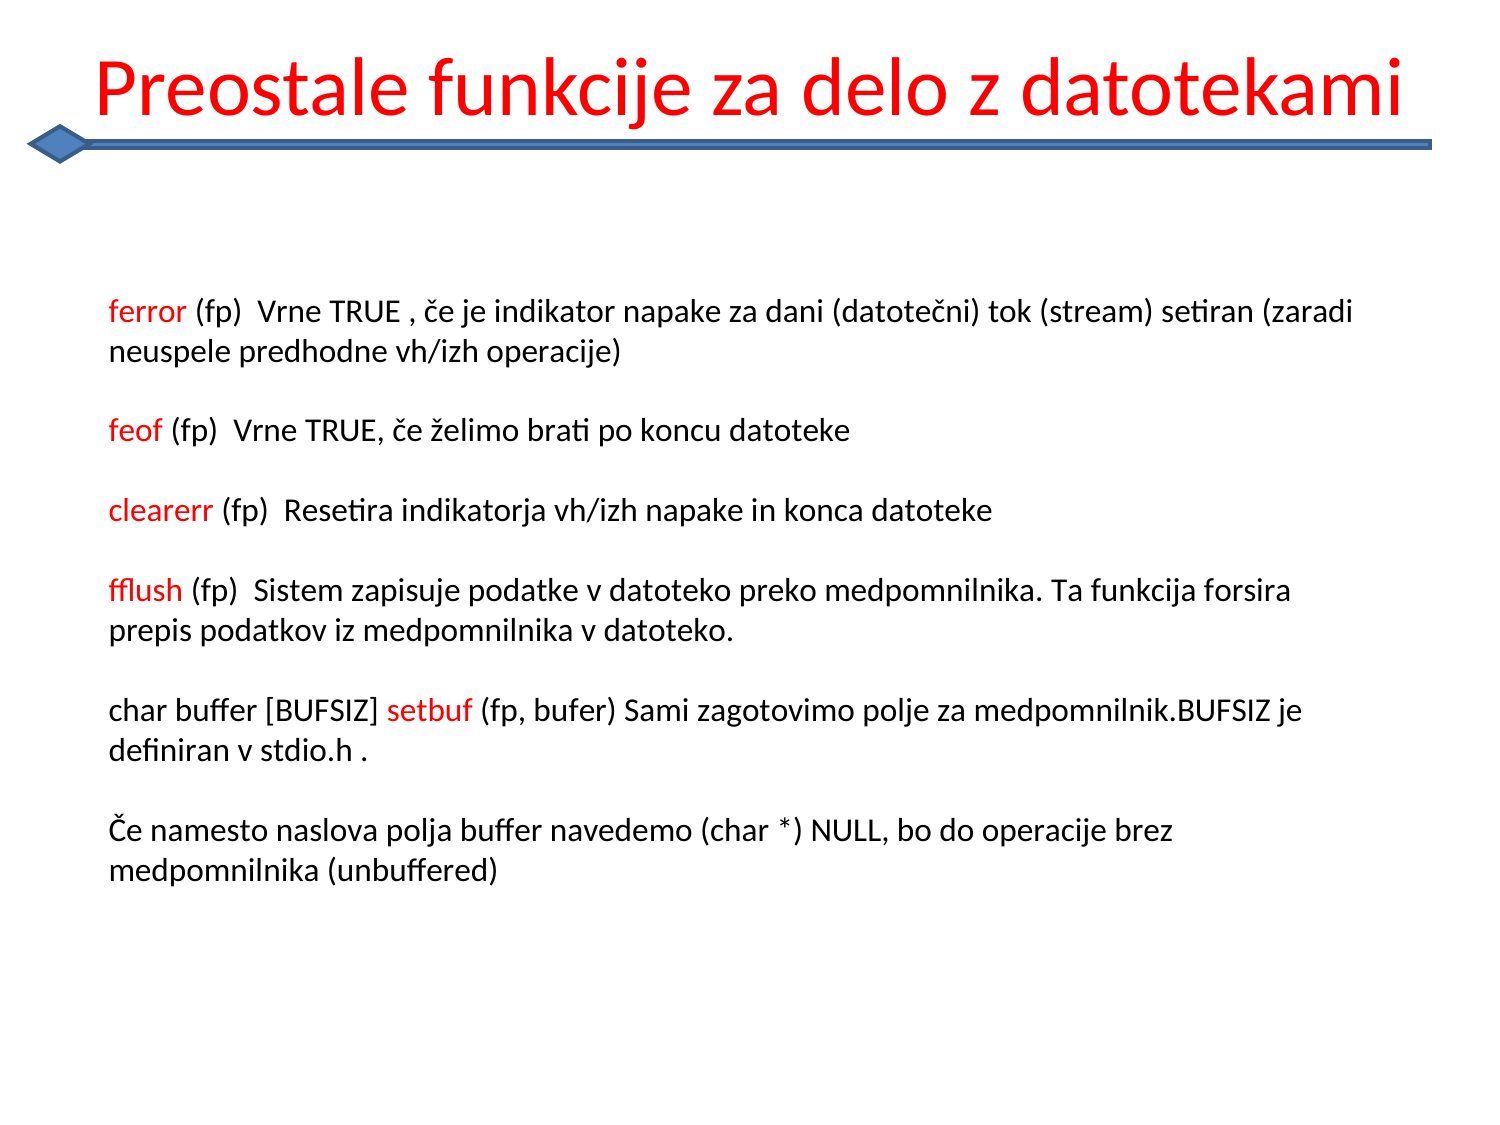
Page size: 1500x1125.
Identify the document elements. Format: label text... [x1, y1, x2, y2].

text_box ferror (fp) Vrne TRUE , če je indikator napake za dani (datotečni) tok (stream) setiran (zaradi neuspele predhodne vh/izh operacije) feof (fp) Vrne TRUE, če želimo brati po koncu datoteke clearerr (fp) Resetira indikatorja vh/izh napake in konca datoteke fflush (fp) Sistem zapisuje podatke v datoteko preko medpomnilnika. Ta funkcija forsira prepis podatkov iz medpomnilnika v datoteko. char buffer [BUFSIZ] setbuf (fp, bufer) Sami zagotovimo polje za medpomnilnik.BUFSIZ je definiran v stdio.h . Če namesto naslova polja buffer navedemo (char *) NULL, bo do operacije brez medpomnilnika (unbuffered) [93, 281, 1395, 896]
title Preostale funkcije za delo z datotekami [75, 0, 1426, 190]
